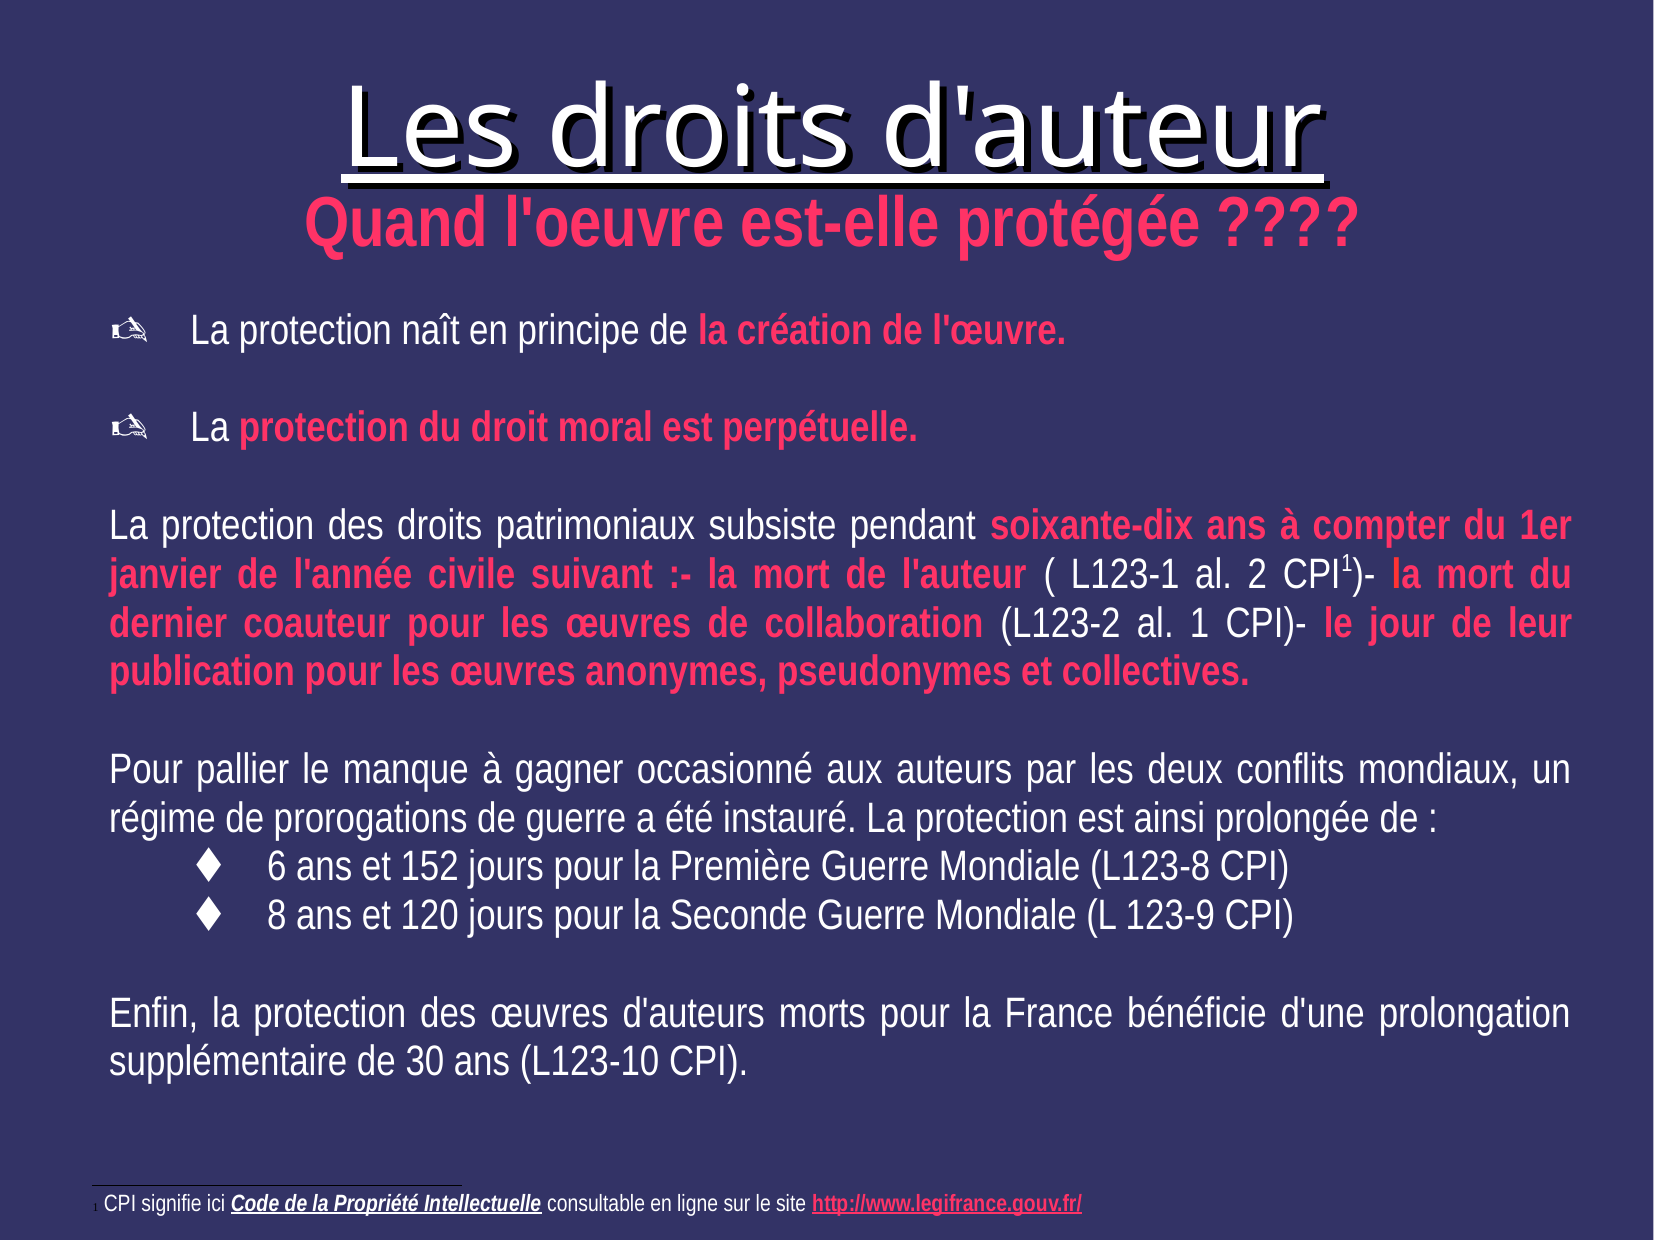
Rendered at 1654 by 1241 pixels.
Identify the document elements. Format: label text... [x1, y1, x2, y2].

chart [91, 180, 1572, 1230]
title Les droits d'auteur [88, 5, 1577, 163]
